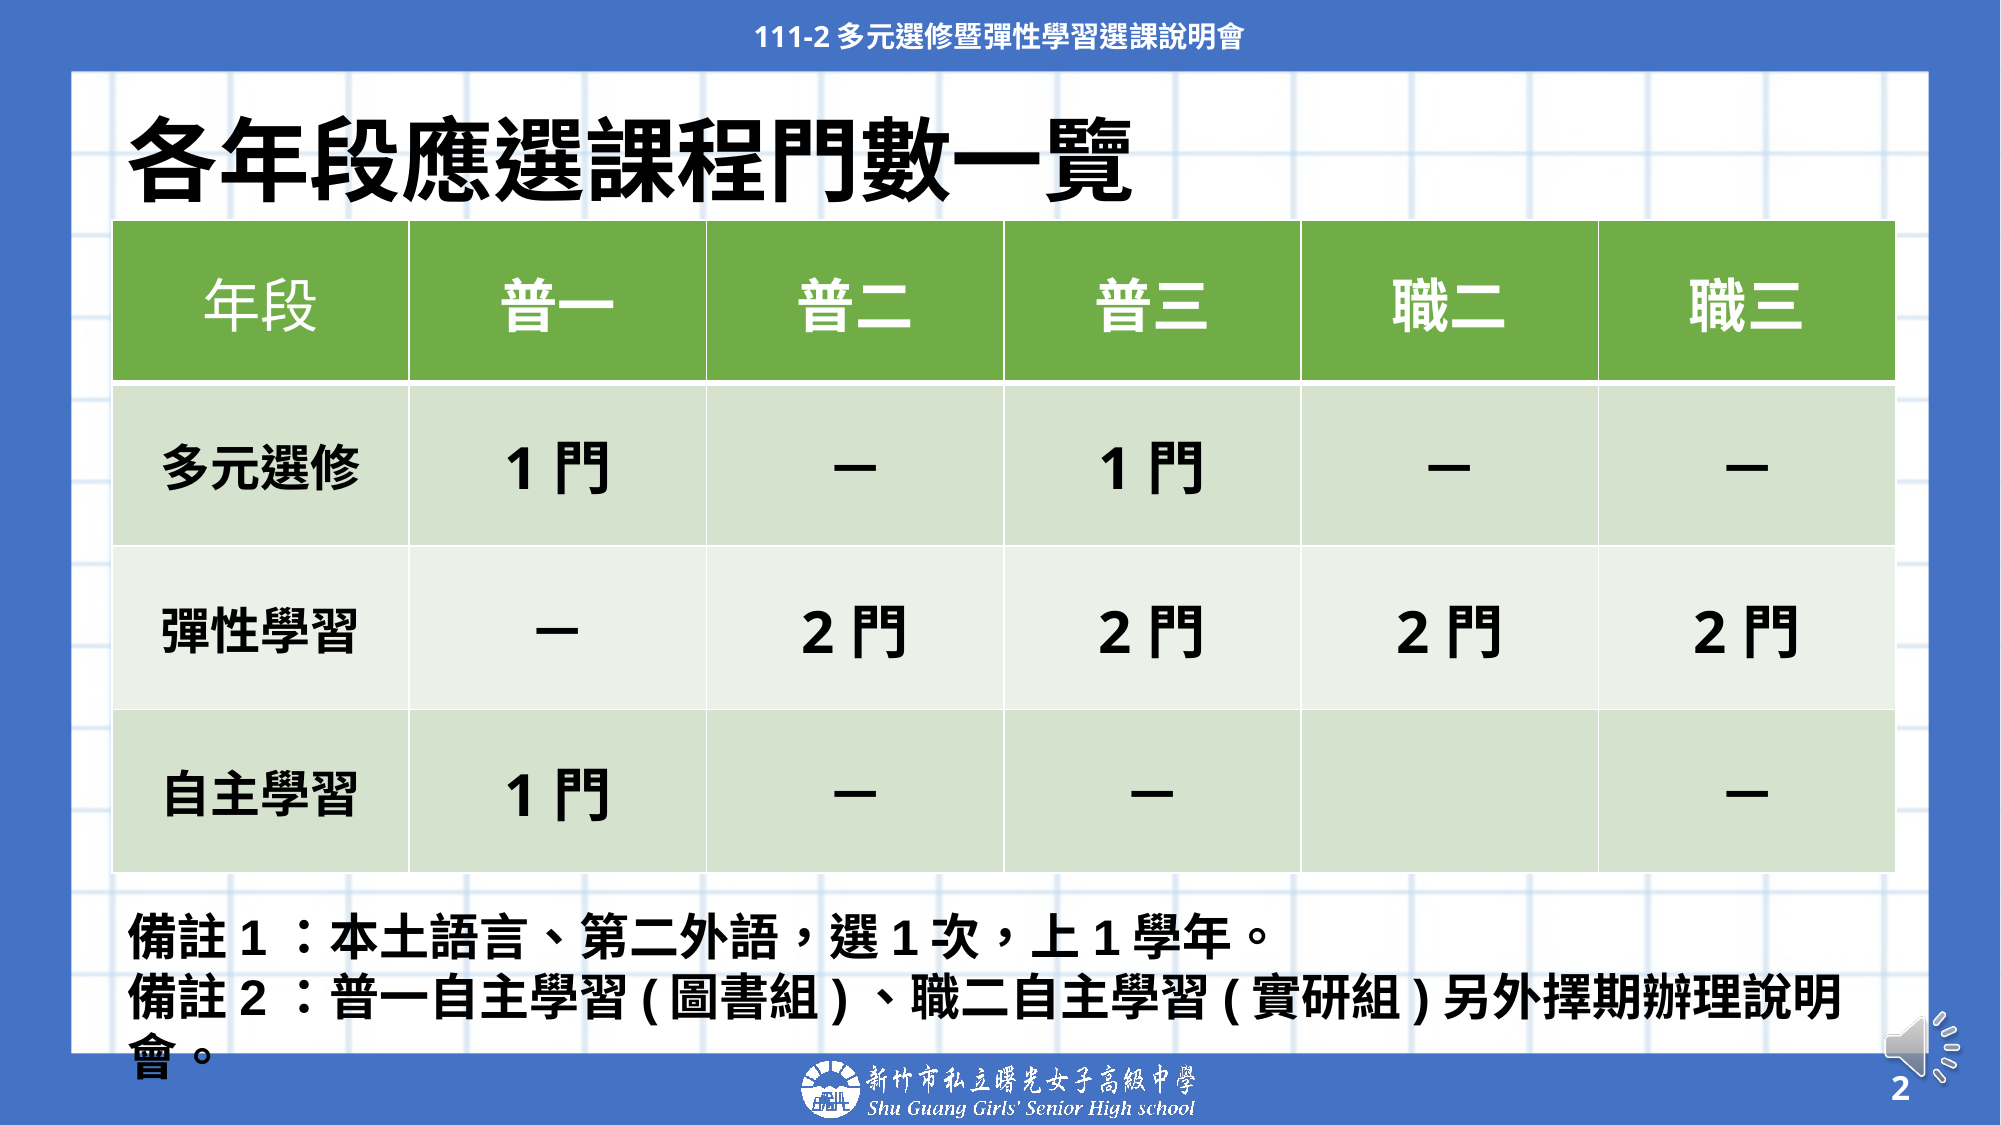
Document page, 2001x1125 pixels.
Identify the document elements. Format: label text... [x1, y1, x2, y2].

table_cell － [707, 386, 1003, 545]
text_box 備註1：本土語言、第二外語，選1次，上1學年。 備註2：普一自主學習(圖書組)、職二自主學習(實研組)另外擇期辦理說明會。 [112, 898, 1882, 1094]
table_cell 1門 [410, 386, 706, 545]
table_cell [1302, 710, 1598, 872]
table_cell 自主學習 [113, 710, 408, 872]
slide_number <編號> [1475, 1059, 1925, 1120]
picture [1884, 1009, 1965, 1090]
table_cell 1門 [410, 710, 706, 872]
table_cell 2門 [1599, 547, 1895, 709]
table_cell 彈性學習 [113, 547, 408, 709]
picture [798, 1094, 1202, 1125]
table_header 普三 [1005, 221, 1300, 380]
table_cell － [1599, 386, 1895, 545]
table_cell 多元選修 [113, 386, 408, 545]
table_cell 2門 [707, 547, 1003, 709]
table_cell － [1302, 386, 1598, 545]
table_header 職二 [1302, 221, 1598, 380]
table_header 職三 [1599, 221, 1895, 380]
table_cell 1門 [1005, 386, 1300, 545]
title 各年段應選課程門數一覽 [111, 56, 1882, 219]
table_header 普一 [410, 221, 706, 380]
table_cell － [1599, 710, 1895, 872]
table_cell 2門 [1005, 547, 1300, 709]
table_cell － [410, 547, 706, 709]
slide_number [75, 1059, 525, 1120]
table_cell 2門 [1302, 547, 1598, 709]
table_cell － [1005, 710, 1300, 872]
table_header 普二 [707, 221, 1003, 380]
table_header 年段 [113, 221, 408, 380]
footer 111-2多元選修暨彈性學習選課說明會 [662, 6, 1338, 67]
table_cell － [707, 710, 1003, 872]
